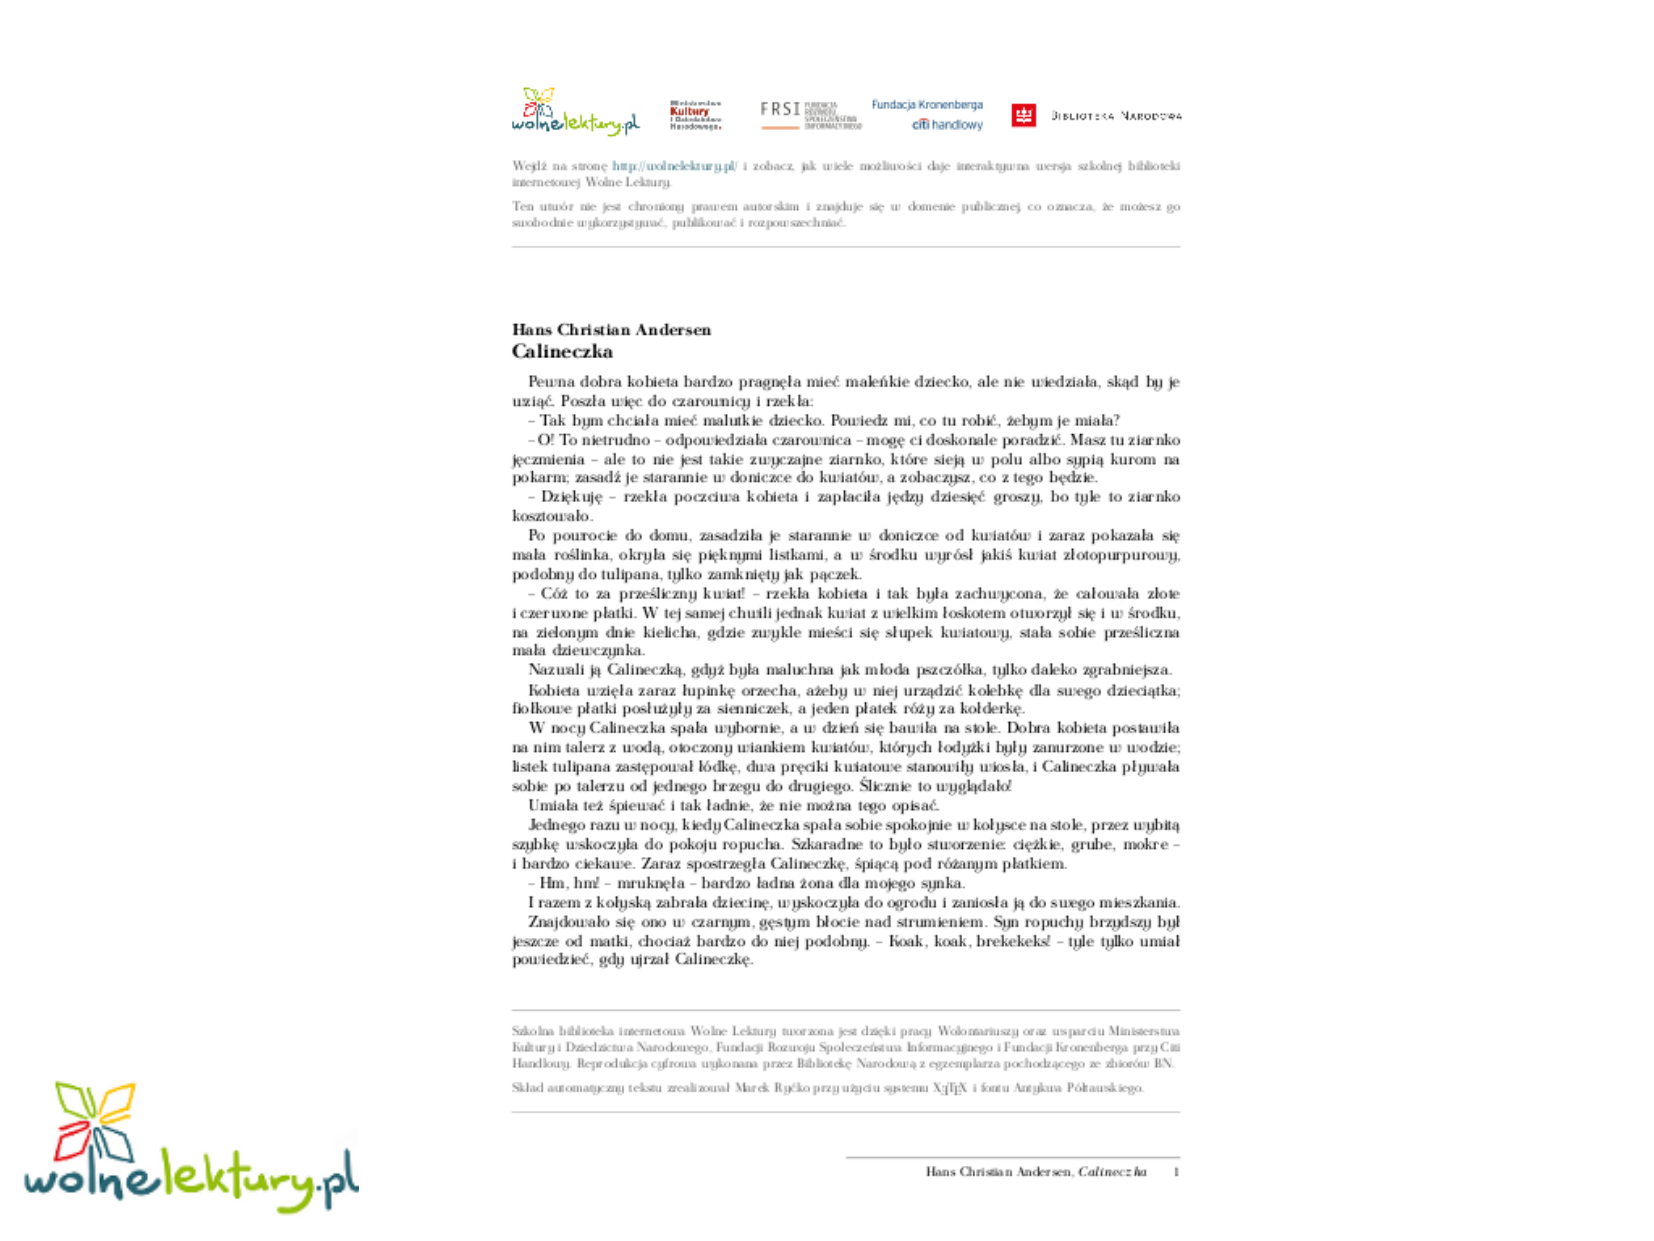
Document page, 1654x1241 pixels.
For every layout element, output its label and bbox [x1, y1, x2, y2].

picture [4, 0, 1329, 1241]
